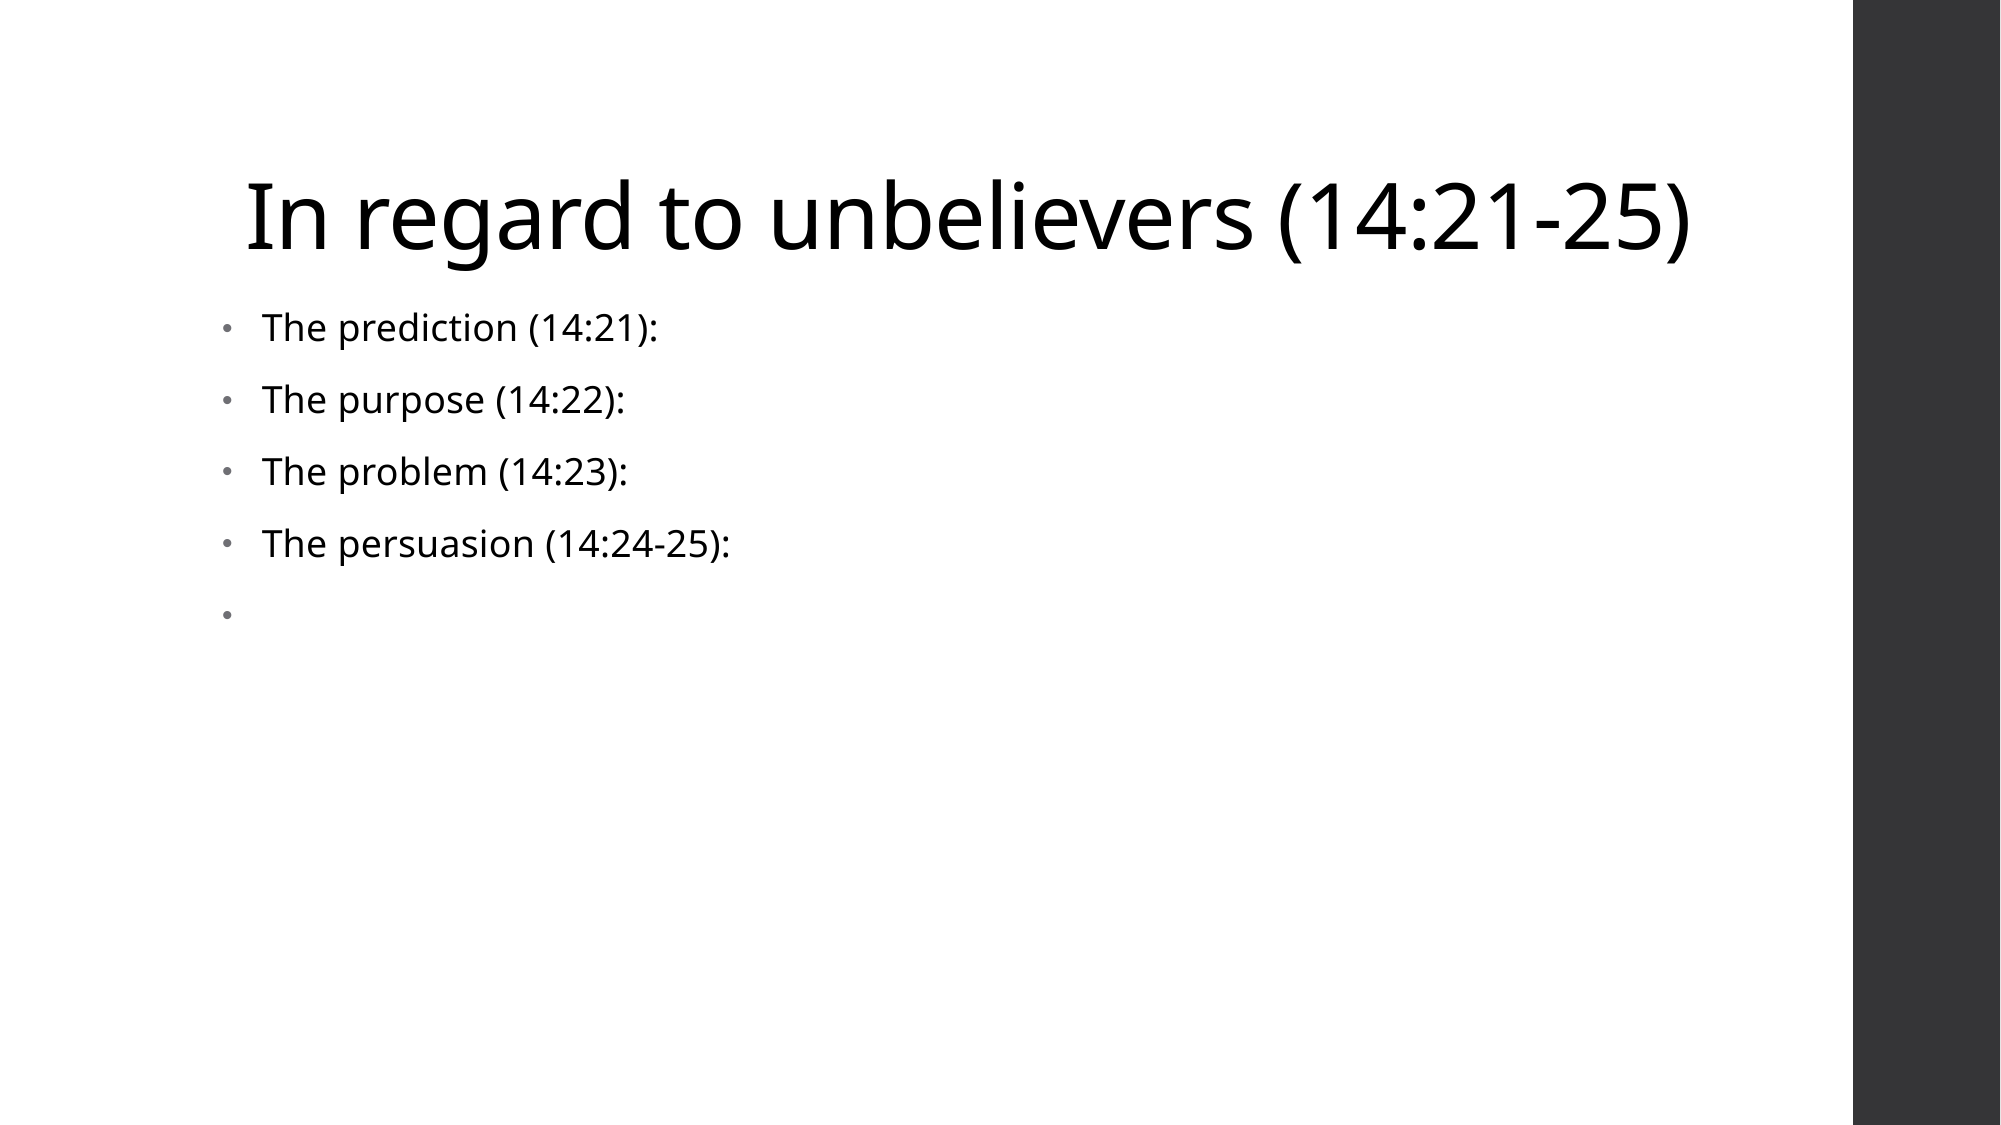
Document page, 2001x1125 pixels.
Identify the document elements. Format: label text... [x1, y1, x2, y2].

title In regard to unbelievers (14:21-25) [206, 60, 1797, 278]
list The prediction (14:21): The purpose (14:22): The problem (14:23): The persuasion (14:24-25): [206, 299, 1617, 1014]
